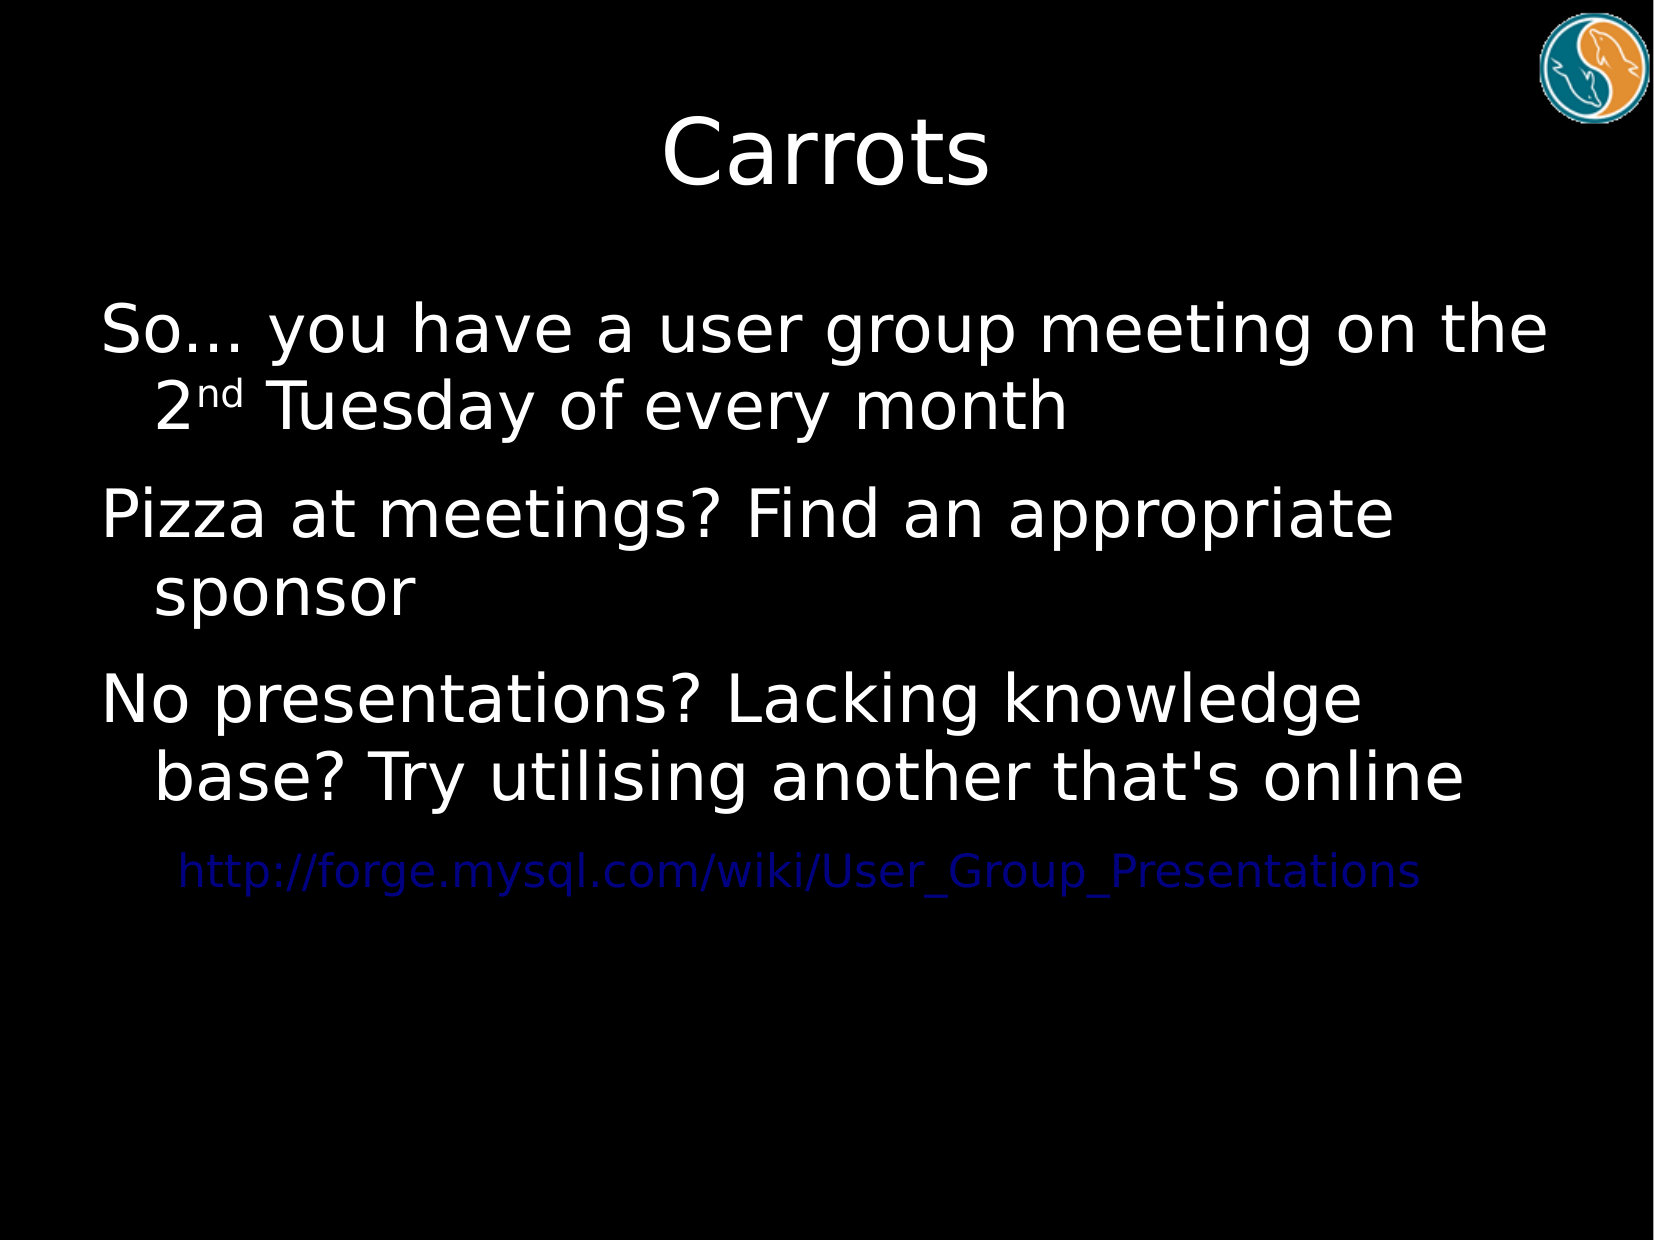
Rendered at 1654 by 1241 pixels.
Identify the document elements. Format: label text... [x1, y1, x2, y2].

picture [1501, 4, 1654, 130]
title Carrots [82, 56, 1571, 250]
list So... you have a user group meeting on the 2nd Tuesday of every month Pizza at meetings? Find an appropriate sponsor No presentations? Lacking knowledge base? Try utilising another that's online http://forge.mysql.com/wiki/User_Group_Presentations [82, 290, 1571, 1094]
